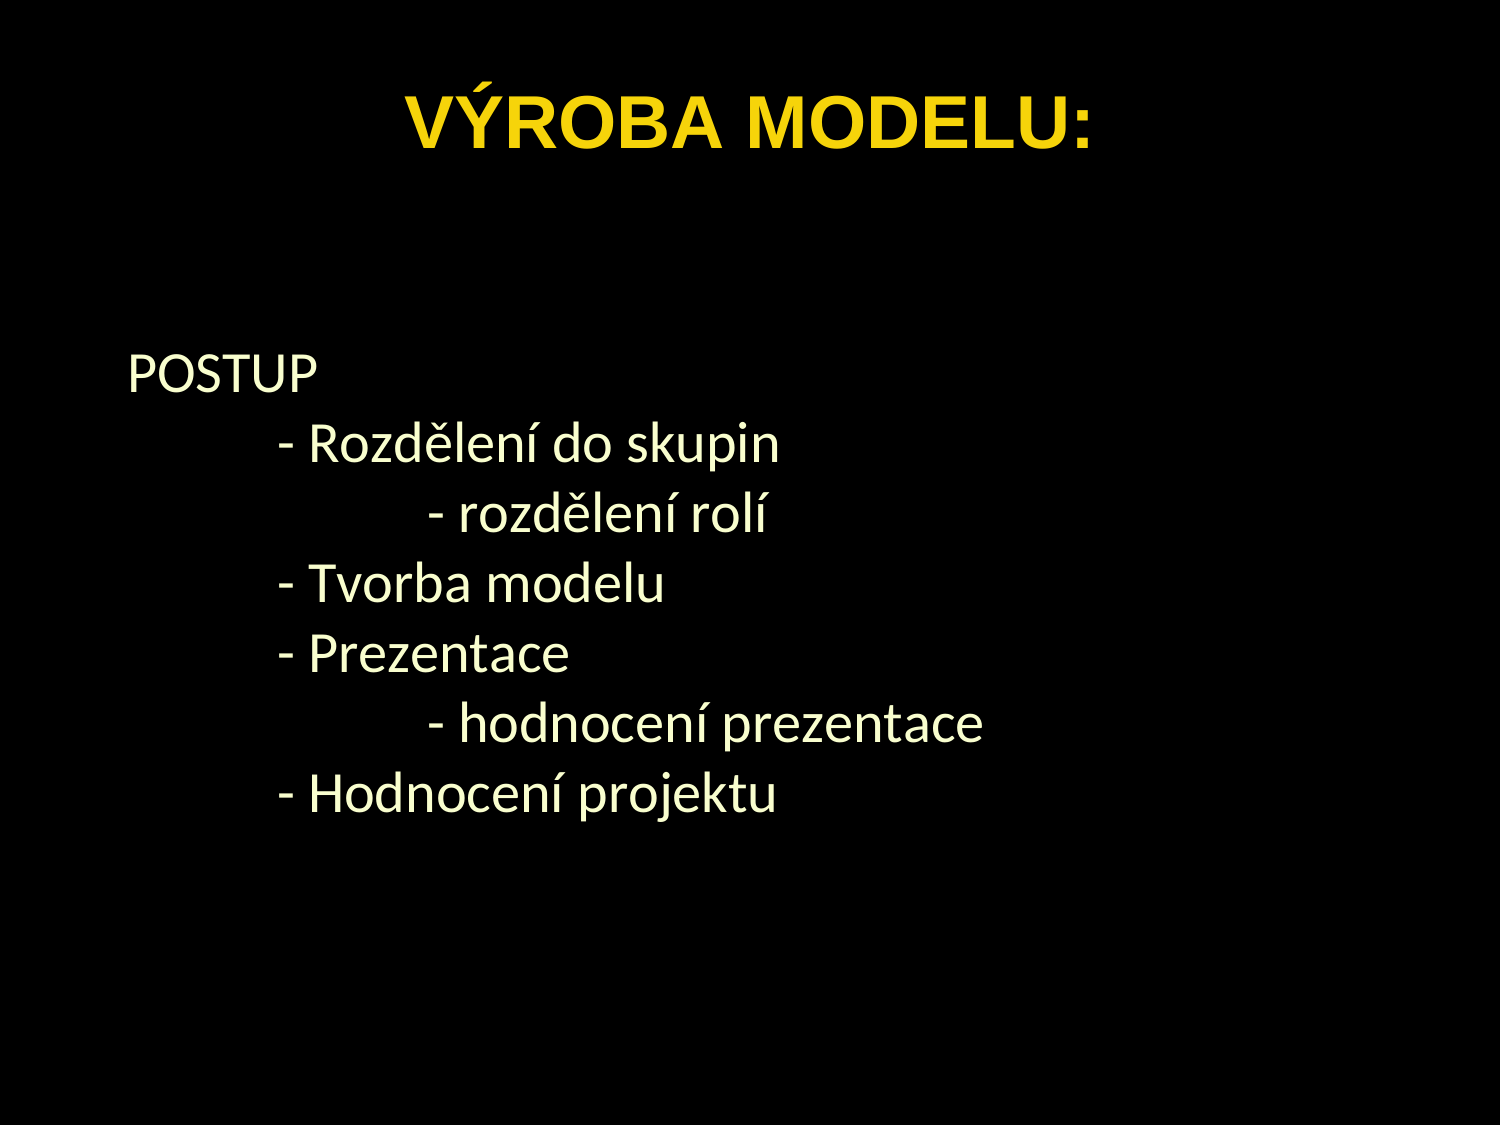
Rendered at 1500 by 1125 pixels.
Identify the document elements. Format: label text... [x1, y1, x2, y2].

text_box VÝROBA MODELU: [76, 66, 1424, 185]
text_box POSTUP - Rozdělení do skupin - rozdělení rolí - Tvorba modelu - Prezentace - hodnocení prezentace - Hodnocení projektu [112, 326, 1377, 972]
